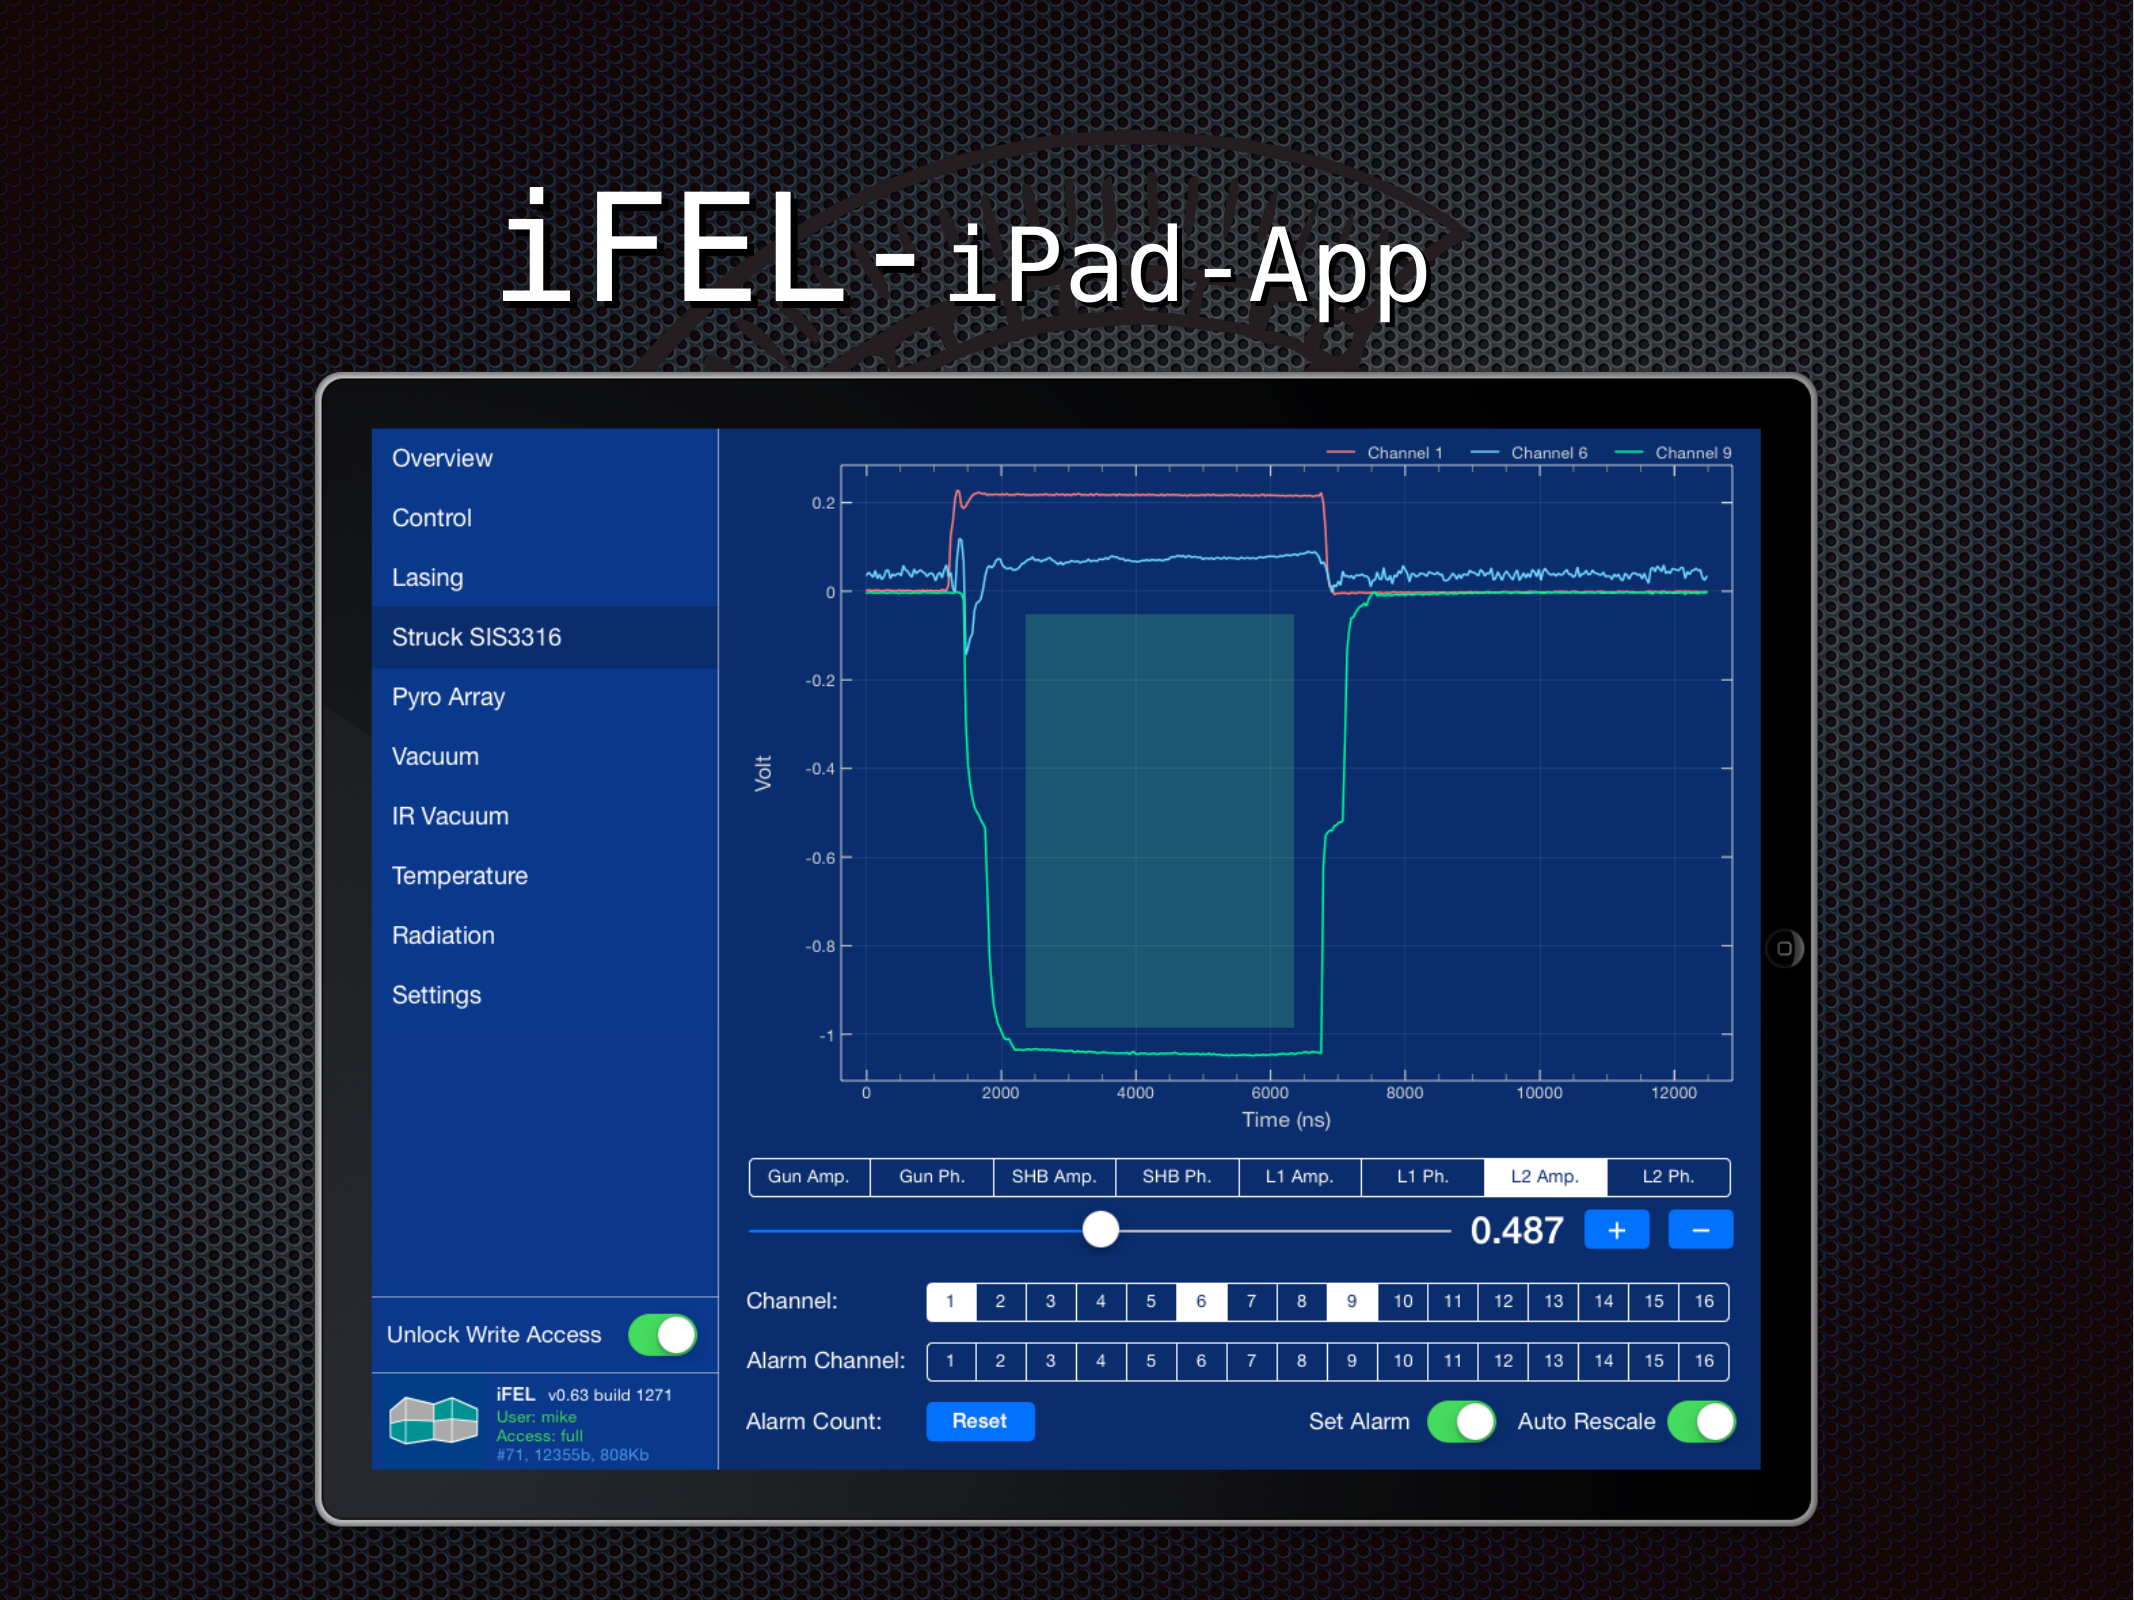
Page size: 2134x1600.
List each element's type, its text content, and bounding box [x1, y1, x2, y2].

picture [0, 0, 2134, 1600]
title iFEL-iPad-App [129, 41, 2005, 442]
